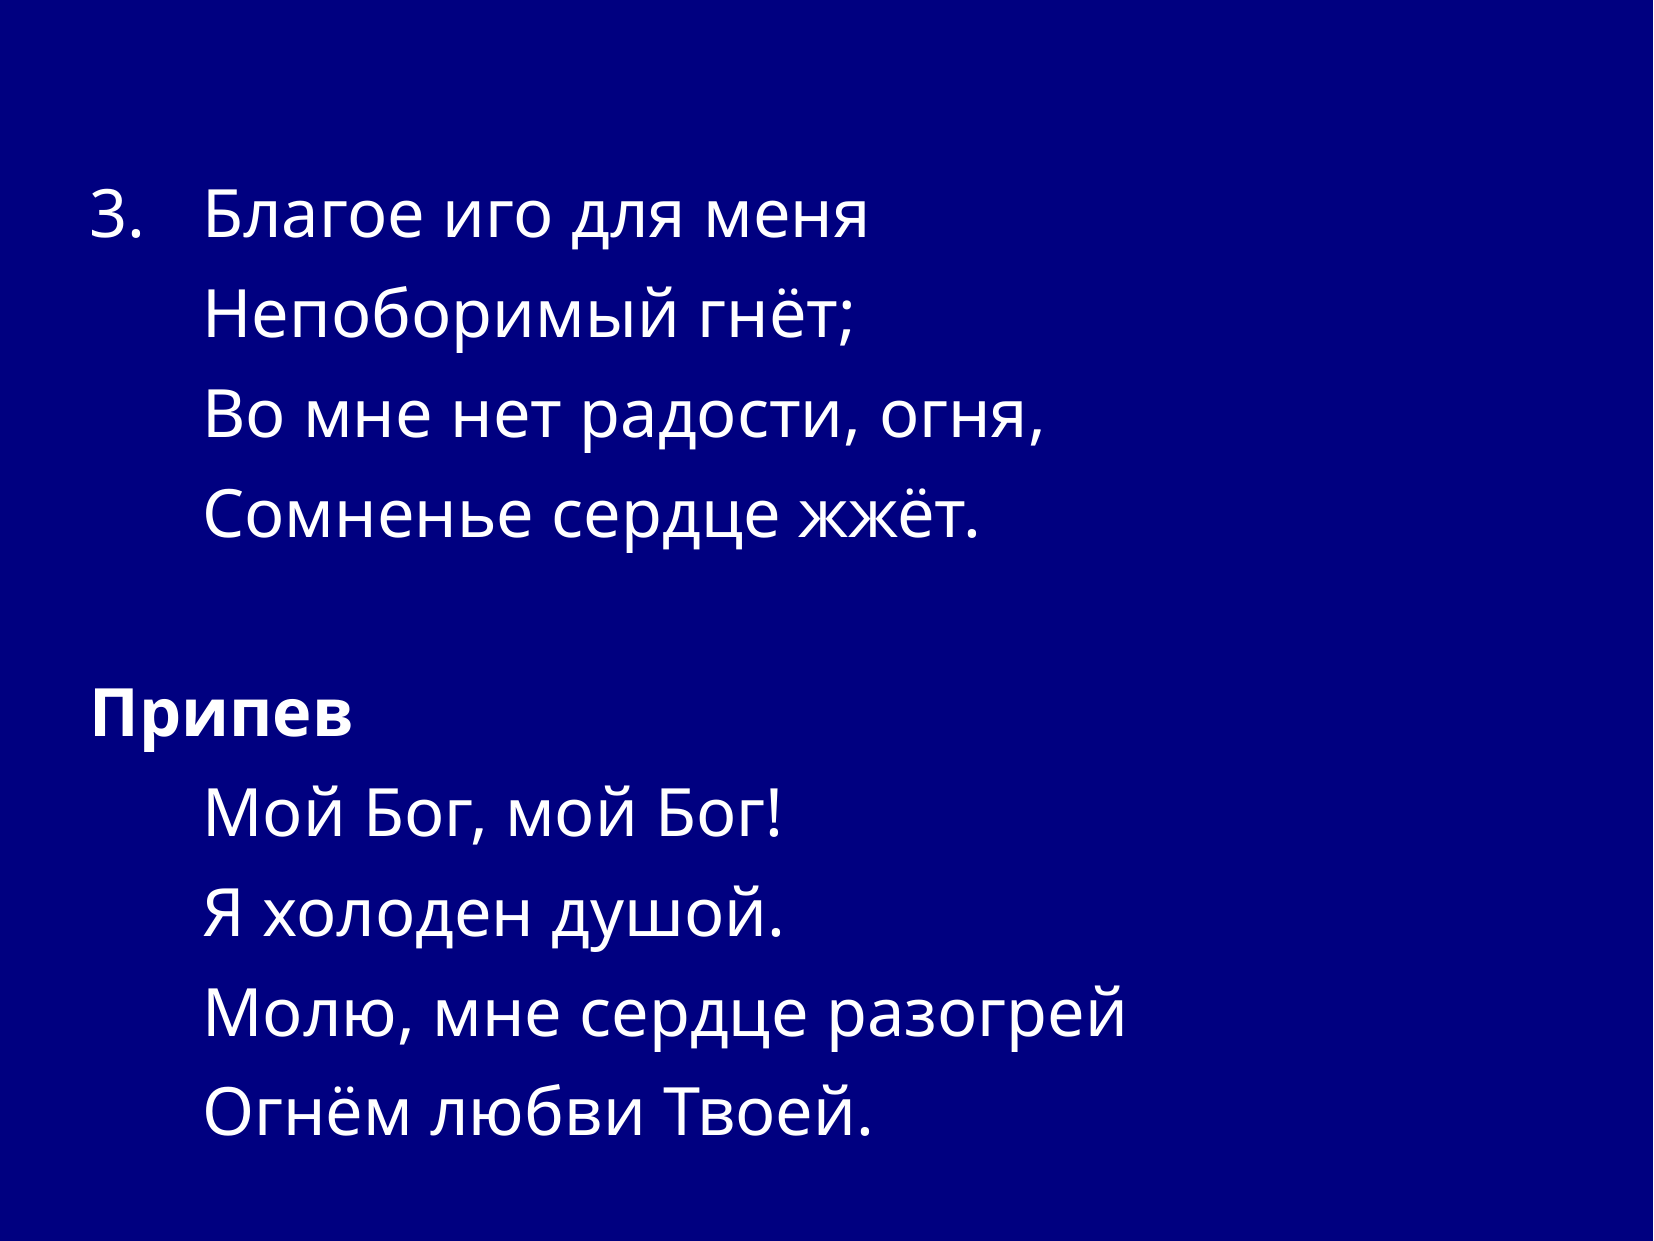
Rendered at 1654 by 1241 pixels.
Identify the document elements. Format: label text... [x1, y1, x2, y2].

text_box 3. Благое иго для меня Непоборимый гнёт; Во мне нет радости, огня, Сомненье сердце жжёт. Припев Мой Бог, мой Бог! Я холоден душой. Молю, мне сердце разогрей Огнём любви Твоей. [75, 150, 1576, 1163]
